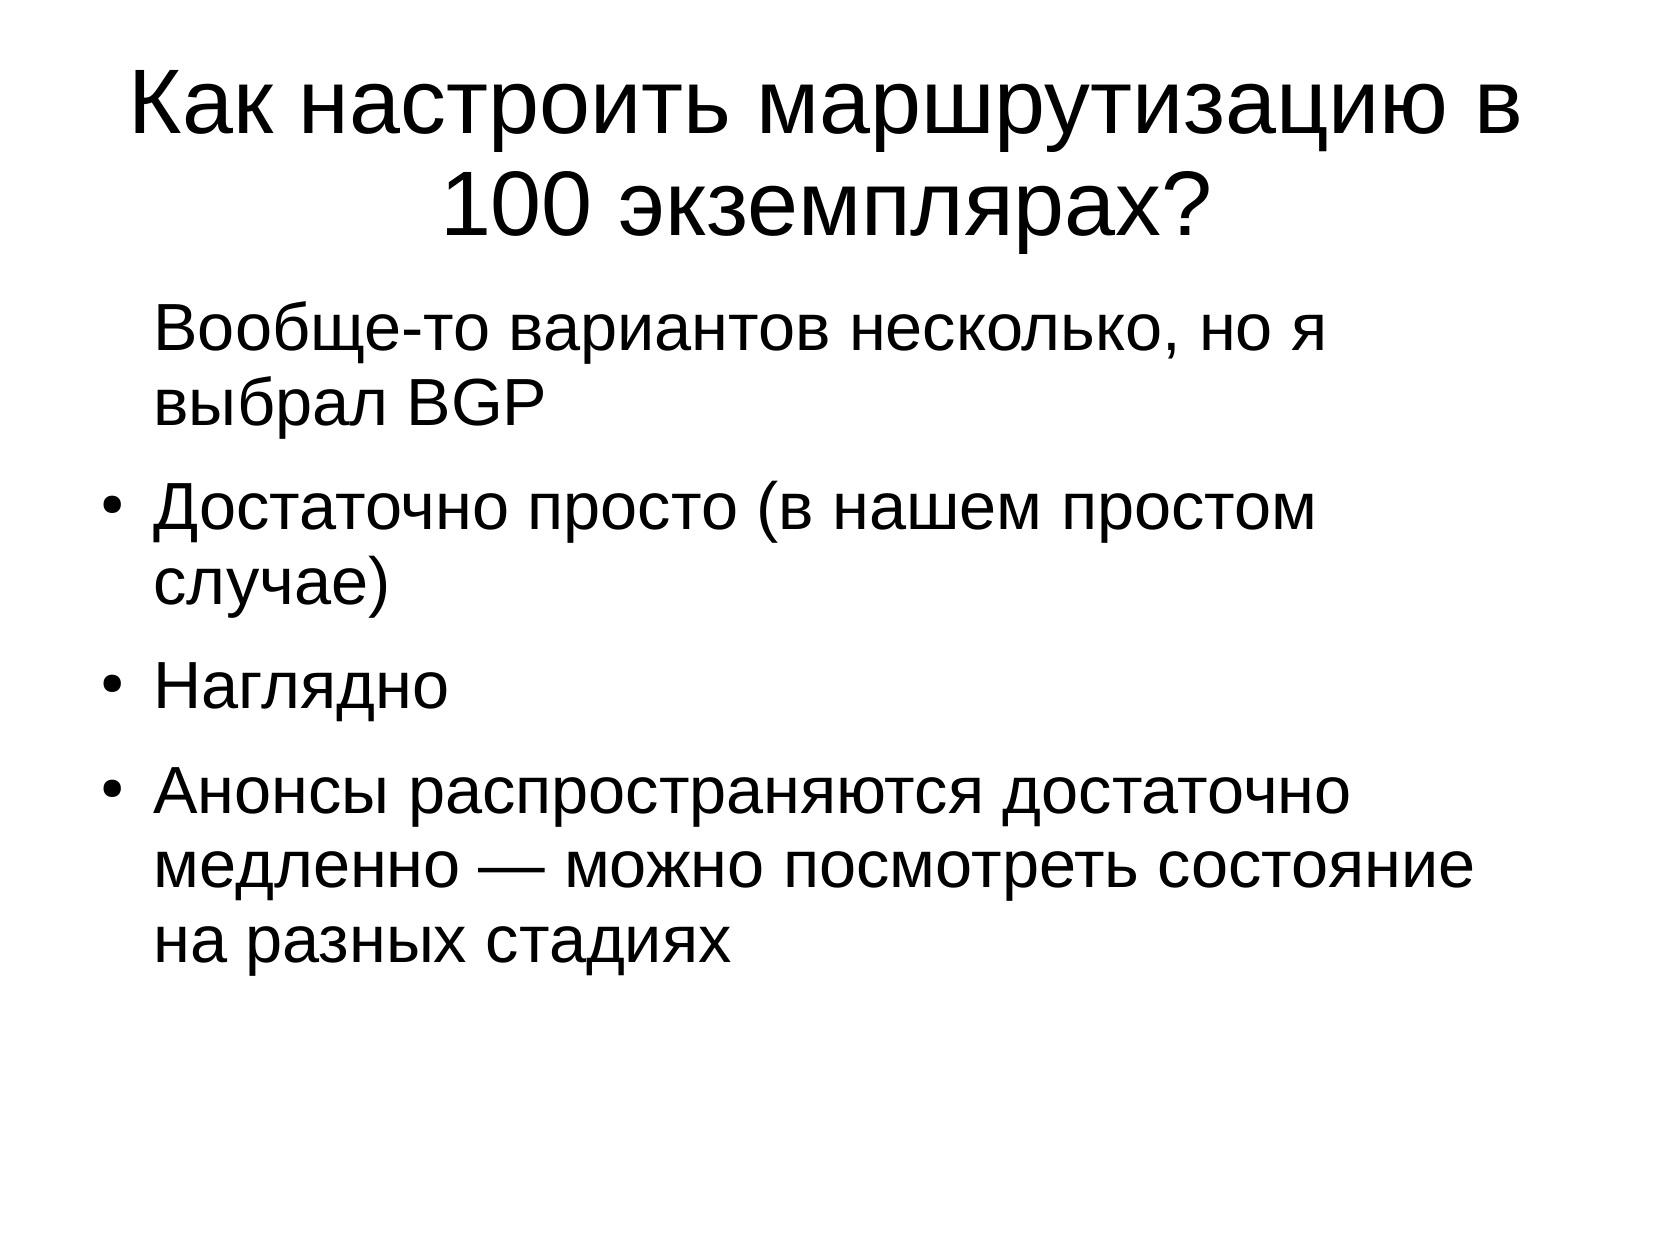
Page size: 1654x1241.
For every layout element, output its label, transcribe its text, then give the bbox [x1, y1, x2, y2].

list Вообще-то вариантов несколько, но я выбрал BGP Достаточно просто (в нашем простом случае) Наглядно Анонсы распространяются достаточно медленно — можно посмотреть состояние на разных стадиях [82, 290, 1538, 1010]
title Как настроить маршрутизацию в 100 экземплярах? [82, 49, 1571, 257]
